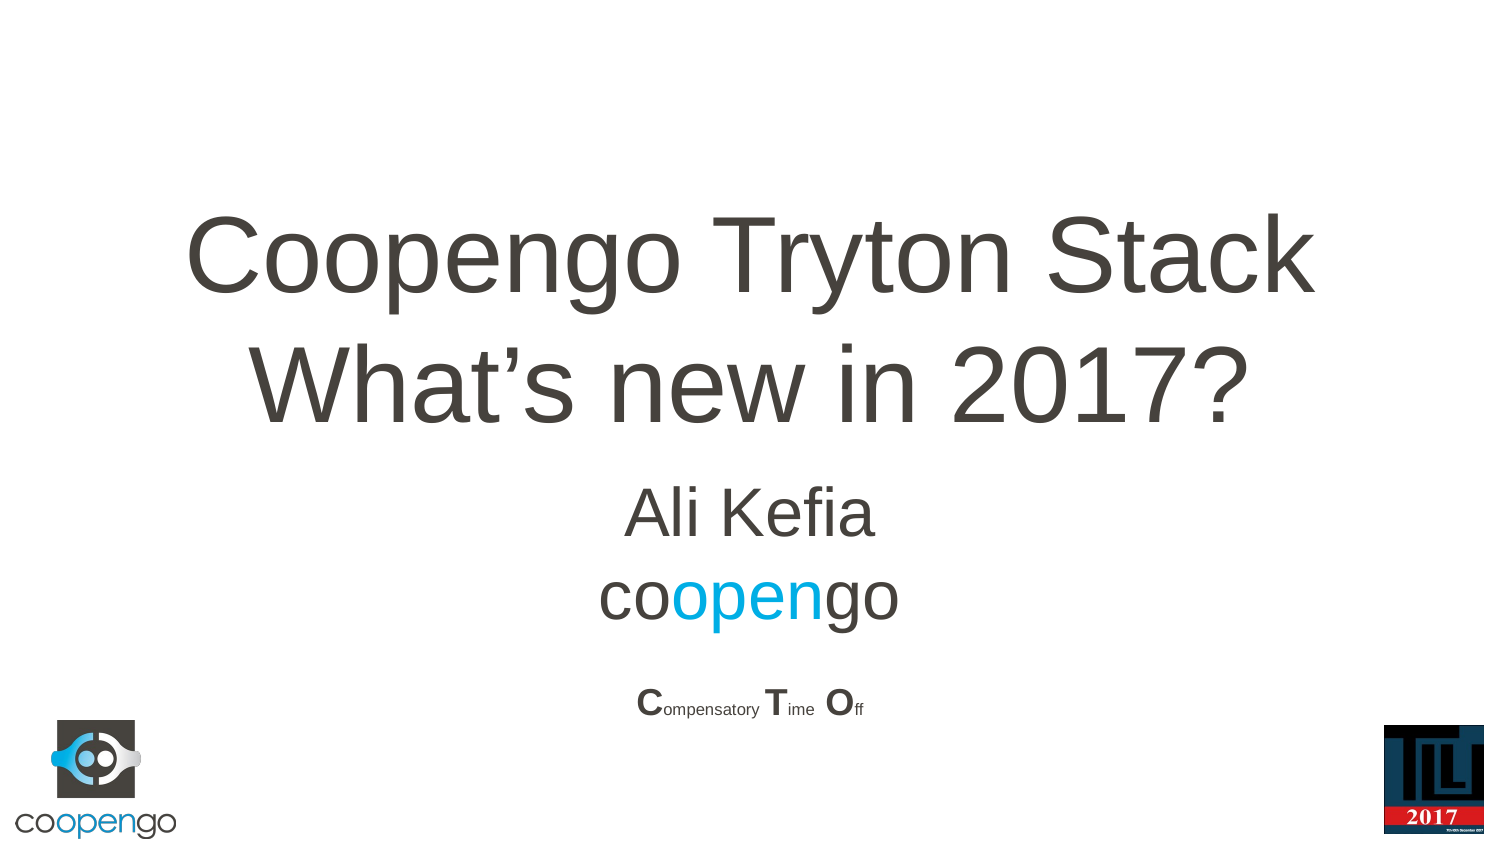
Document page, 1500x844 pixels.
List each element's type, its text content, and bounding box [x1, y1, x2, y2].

picture [81, 820, 176, 839]
picture [60, 820, 73, 830]
picture [1384, 725, 1484, 834]
title Coopengo Tryton Stack What’s new in 2017? [51, 122, 1449, 453]
picture [15, 720, 78, 839]
picture [81, 820, 94, 830]
text_box Ali Kefia coopengo Compensatory Time Off [51, 453, 1449, 820]
